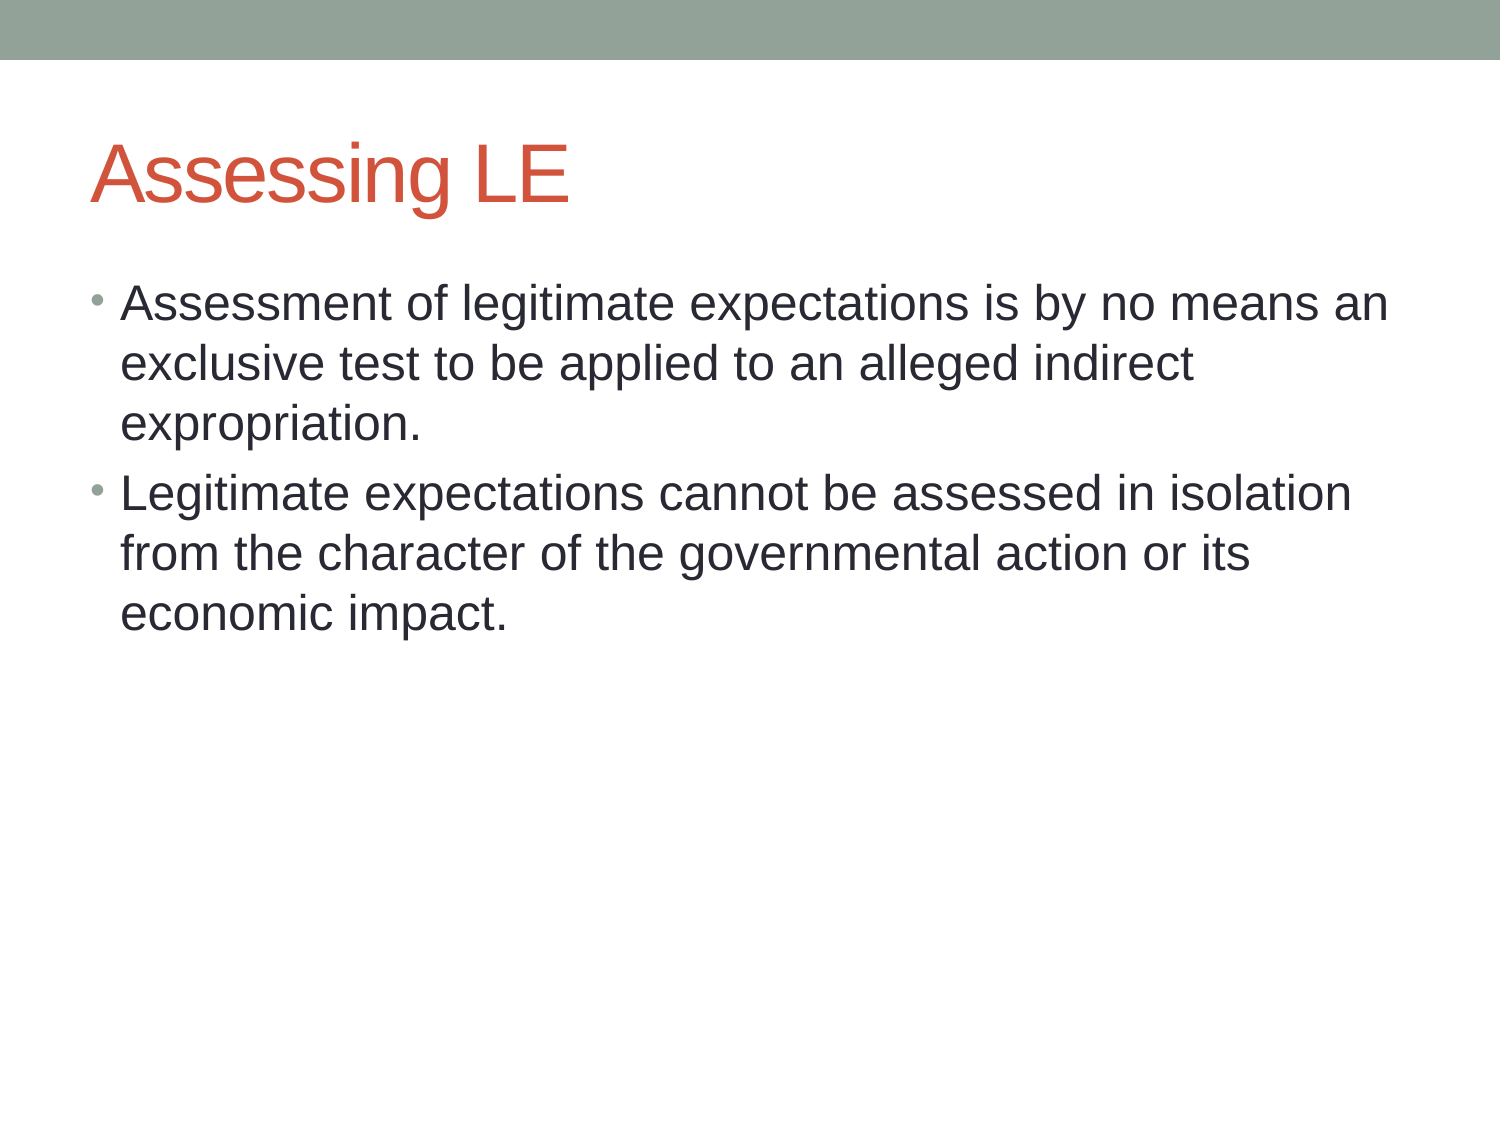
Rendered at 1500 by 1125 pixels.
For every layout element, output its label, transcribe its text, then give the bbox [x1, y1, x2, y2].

list Assessment of legitimate expectations is by no means an exclusive test to be applied to an alleged indirect expropriation. Legitimate expectations cannot be assessed in isolation from the character of the governmental action or its economic impact. [75, 262, 1425, 1063]
title Assessing LE [75, 87, 1425, 250]
